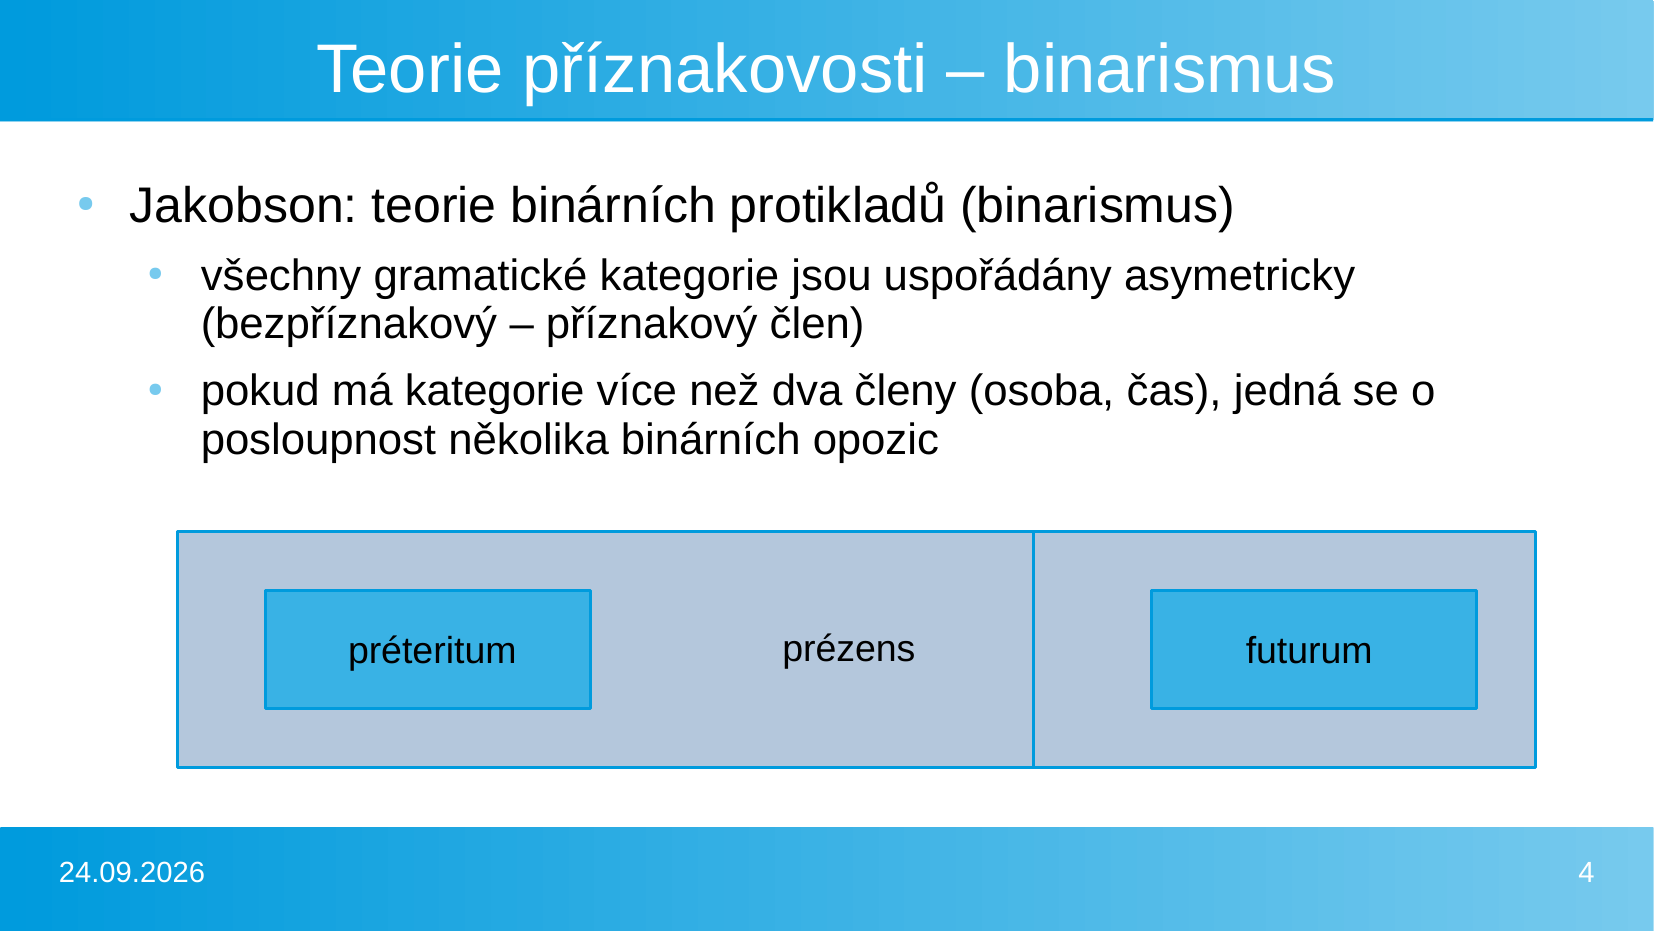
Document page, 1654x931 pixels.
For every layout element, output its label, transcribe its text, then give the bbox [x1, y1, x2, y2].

text_box [177, 531, 1032, 768]
text_box préteritum [333, 622, 532, 680]
text_box [1035, 531, 1536, 768]
text_box futurum [1231, 622, 1388, 680]
title Teorie příznakovosti – binarismus [59, 29, 1595, 108]
text_box prézens [767, 620, 931, 677]
list Jakobson: teorie binárních protikladů (binarismus) všechny gramatické kategorie jsou uspořádány asymetricky (bezpříznakový – příznakový člen) pokud má kategorie více než dva členy (osoba, čas), jedná se o posloupnost několika binárních opozic [59, 177, 1595, 768]
